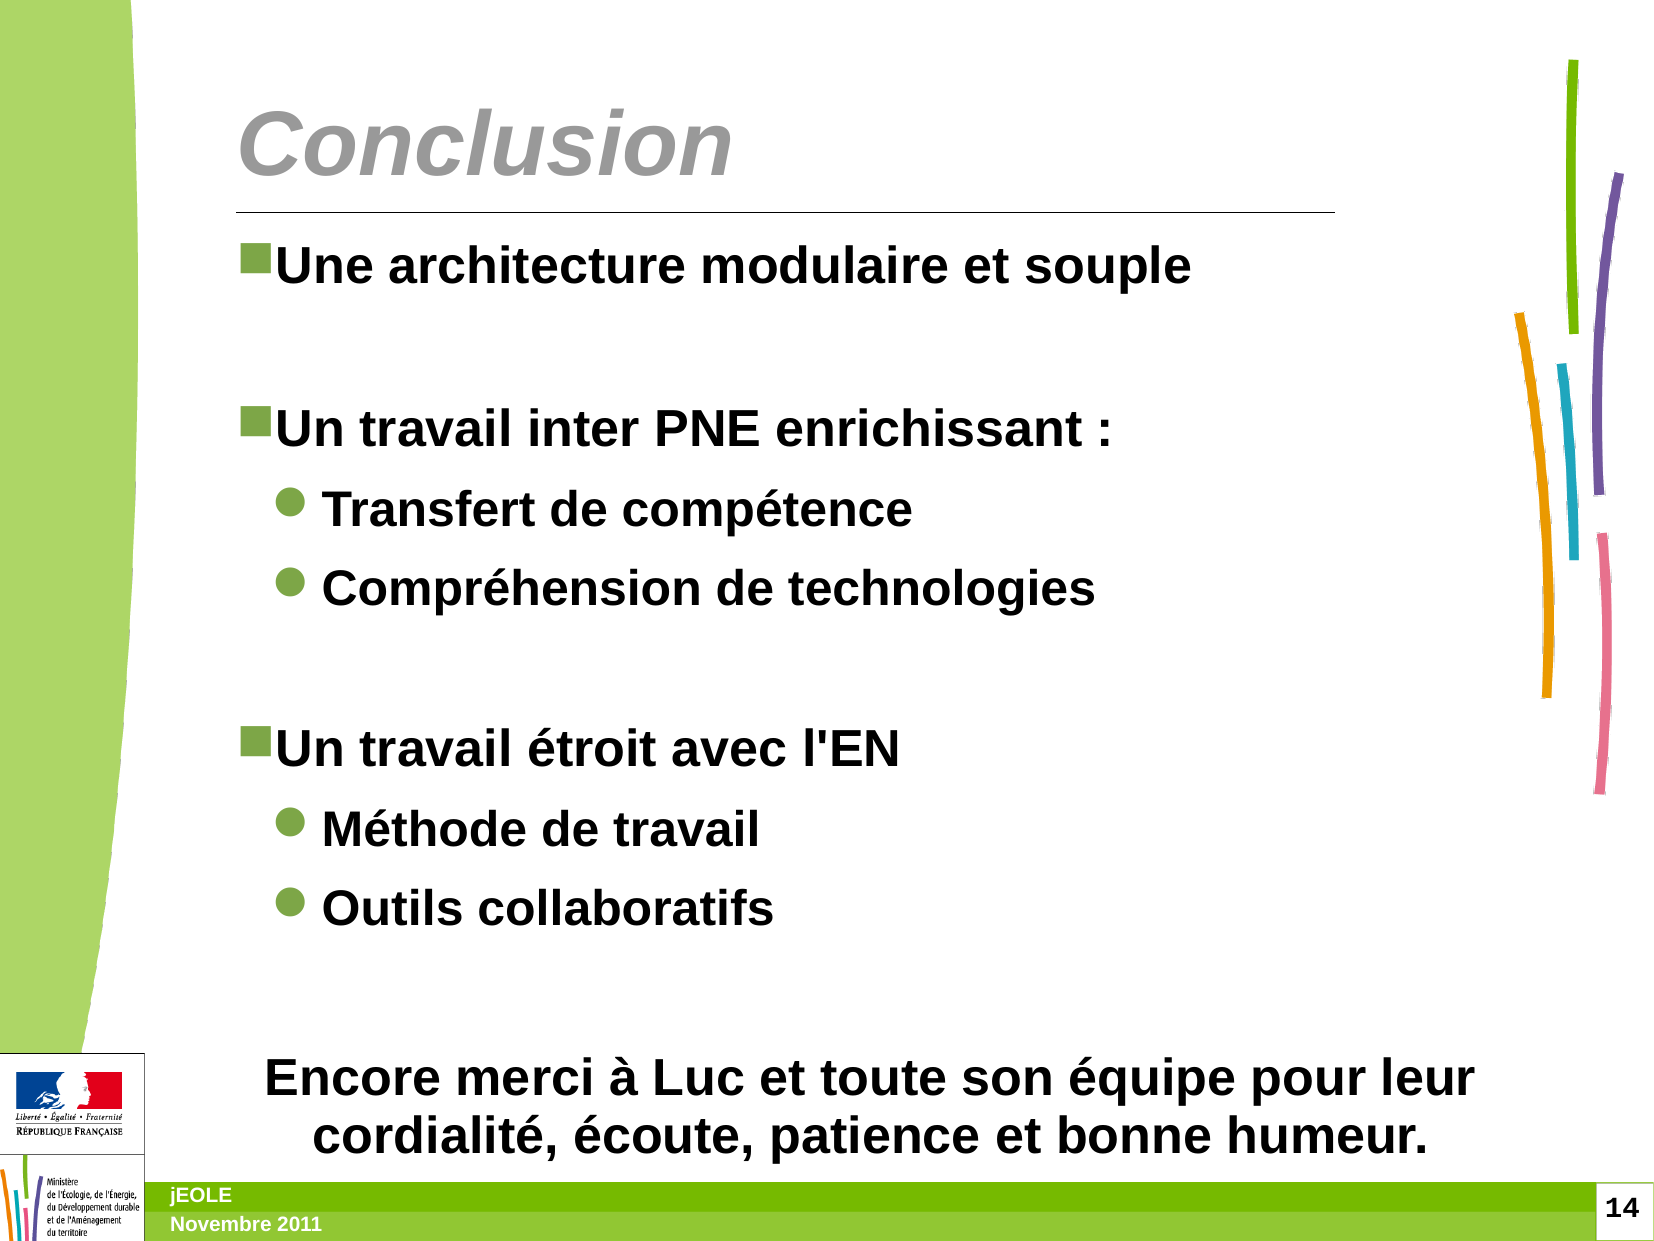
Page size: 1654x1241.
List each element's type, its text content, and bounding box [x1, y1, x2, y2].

list Une architecture modulaire et souple Un travail inter PNE enrichissant : Transfert de compétence Compréhension de technologies Un travail étroit avec l'EN Méthode de travail Outils collaboratifs Encore merci à Luc et toute son équipe pour leur cordialité, écoute, patience et bonne humeur. [236, 236, 1506, 1165]
picture [0, 0, 1654, 1241]
title Conclusion [236, 69, 1536, 218]
